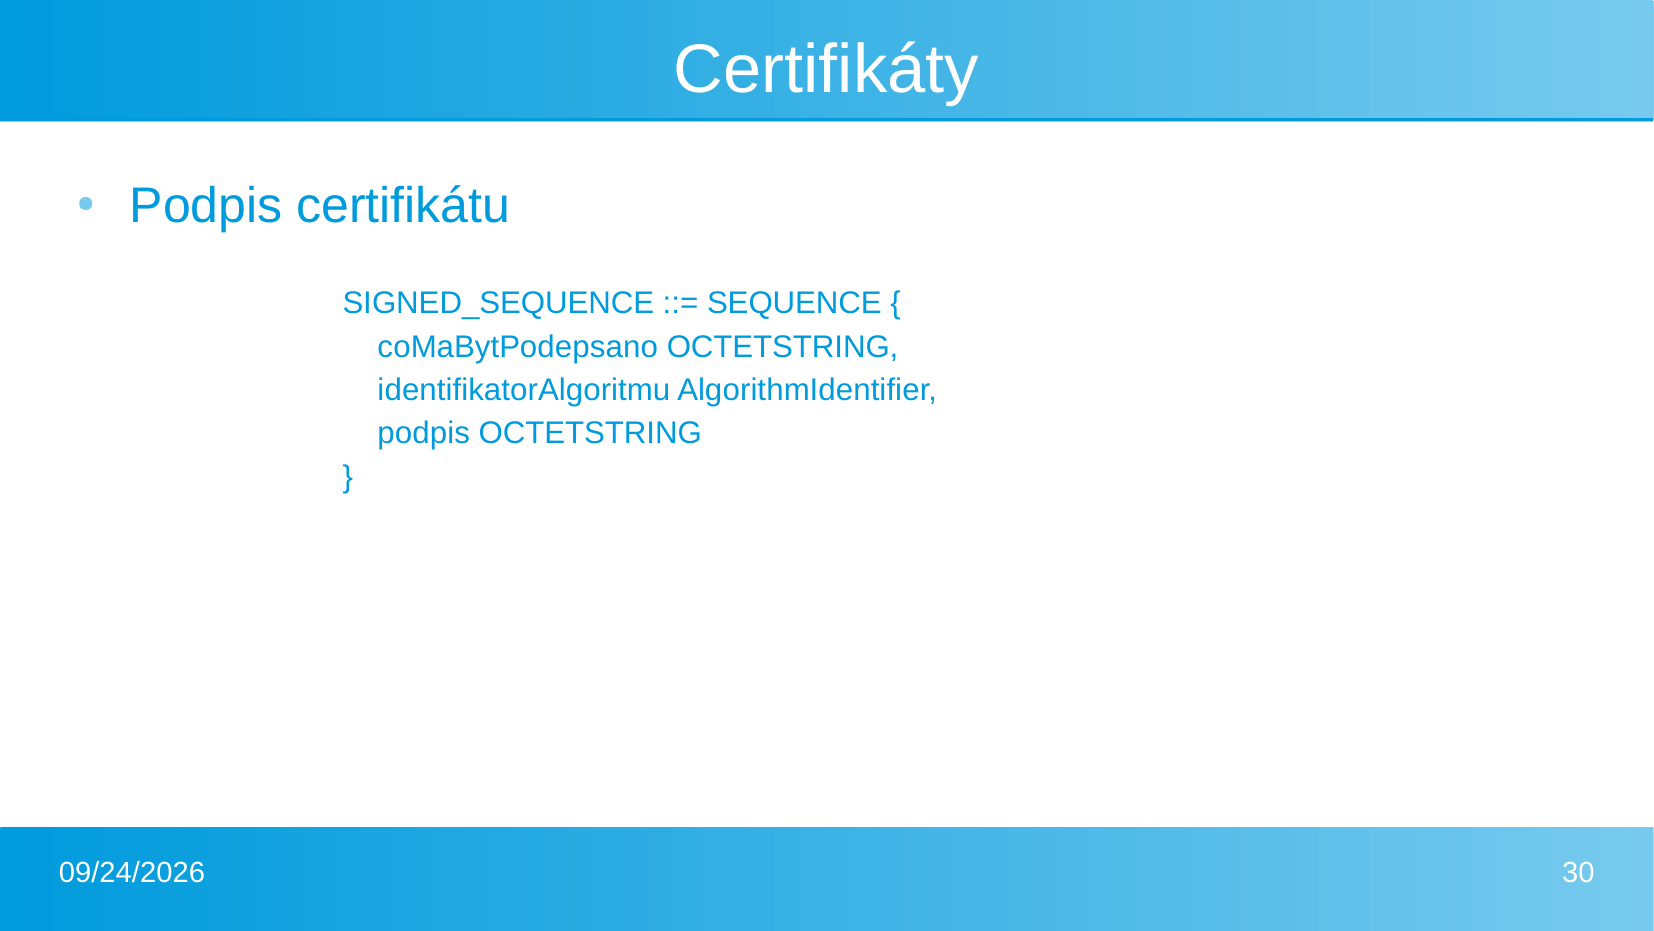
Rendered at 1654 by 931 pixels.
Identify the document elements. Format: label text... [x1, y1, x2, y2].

title Certifikáty [59, 29, 1595, 108]
list Podpis certifikátu SIGNED_SEQUENCE ::= SEQUENCE { coMaBytPodepsano OCTETSTRING, identifikatorAlgoritmu AlgorithmIdentifier, podpis OCTETSTRING } [59, 177, 1595, 768]
